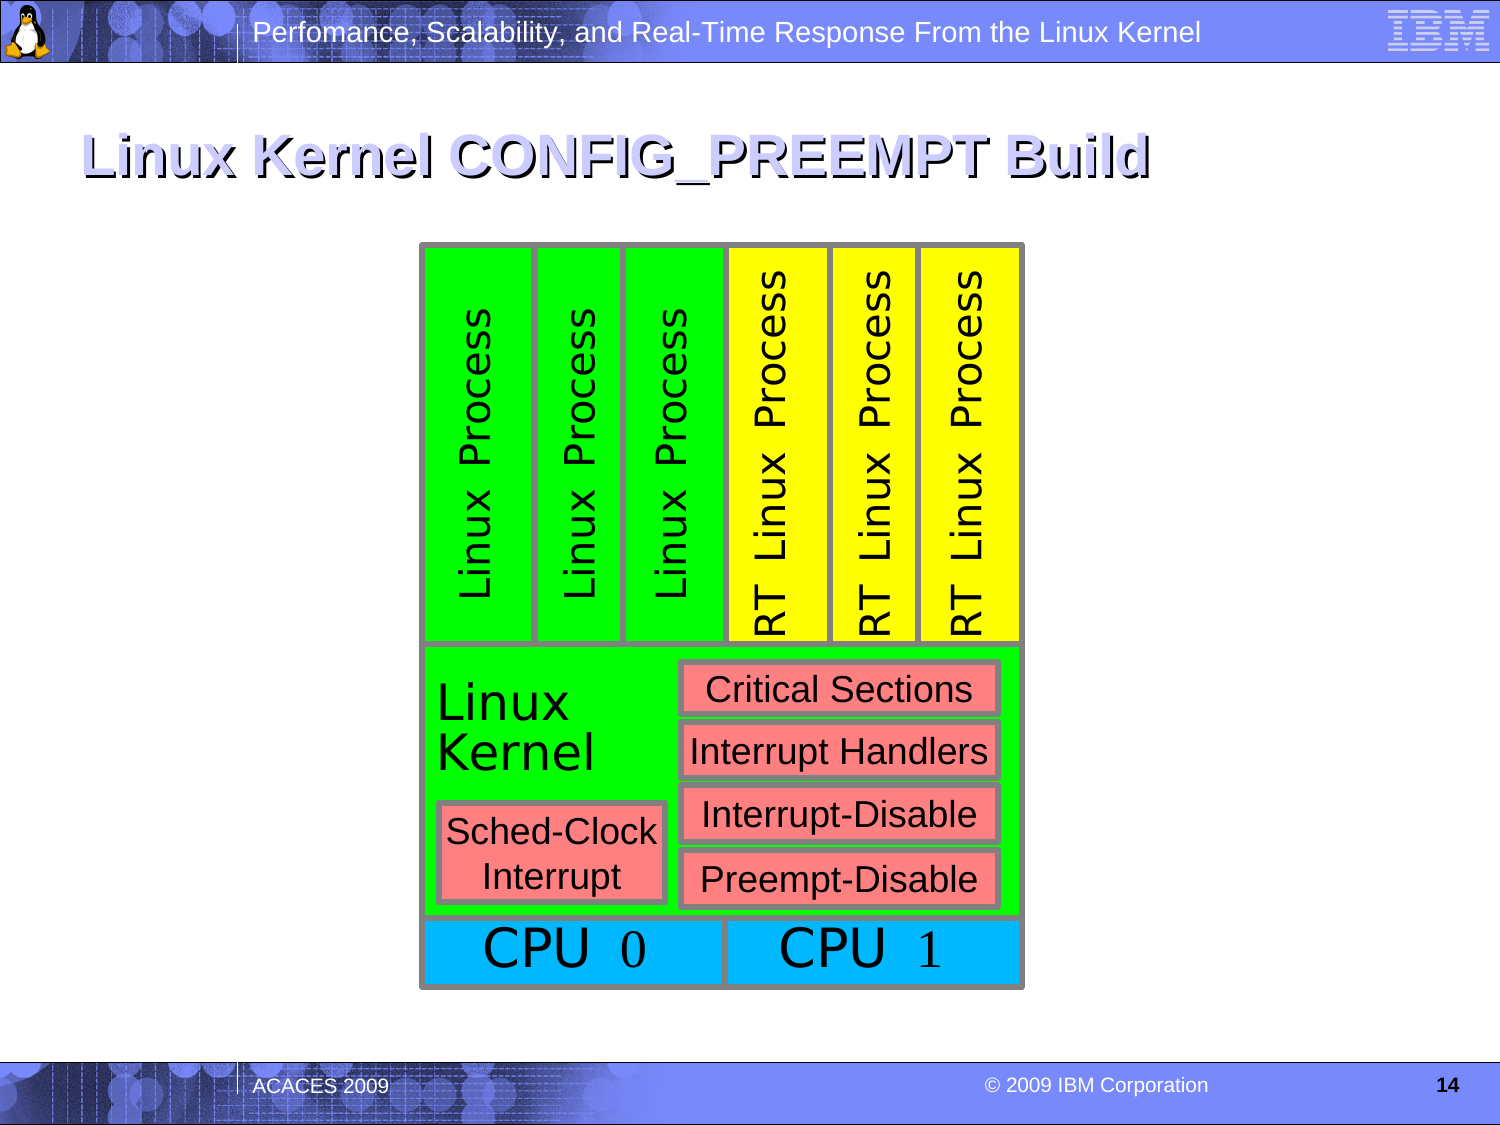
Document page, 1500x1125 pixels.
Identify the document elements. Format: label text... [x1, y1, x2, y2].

title Linux Kernel CONFIG_PREEMPT Build [79, 124, 1433, 192]
text_box Linux Process [623, 245, 727, 643]
text_box RT Linux Process [918, 245, 1022, 643]
text_box Linux Process [422, 245, 535, 643]
text_box Sched-Clock Interrupt [438, 803, 665, 903]
text_box RT Linux Process [830, 245, 918, 643]
text_box RT Linux Process [727, 245, 830, 643]
text_box CPU 0 [422, 918, 726, 987]
text_box [422, 643, 1022, 919]
text_box Interrupt-Disable [680, 785, 998, 842]
text_box Linux Process [535, 245, 623, 643]
text_box Preempt-Disable [680, 850, 998, 907]
picture [0, 1063, 1500, 1124]
text_box Linux Kernel [439, 665, 611, 798]
text_box CPU 1 [726, 919, 1022, 987]
picture [1, 1, 1500, 62]
text_box Interrupt Handlers [680, 721, 998, 779]
text_box Critical Sections [680, 661, 998, 714]
